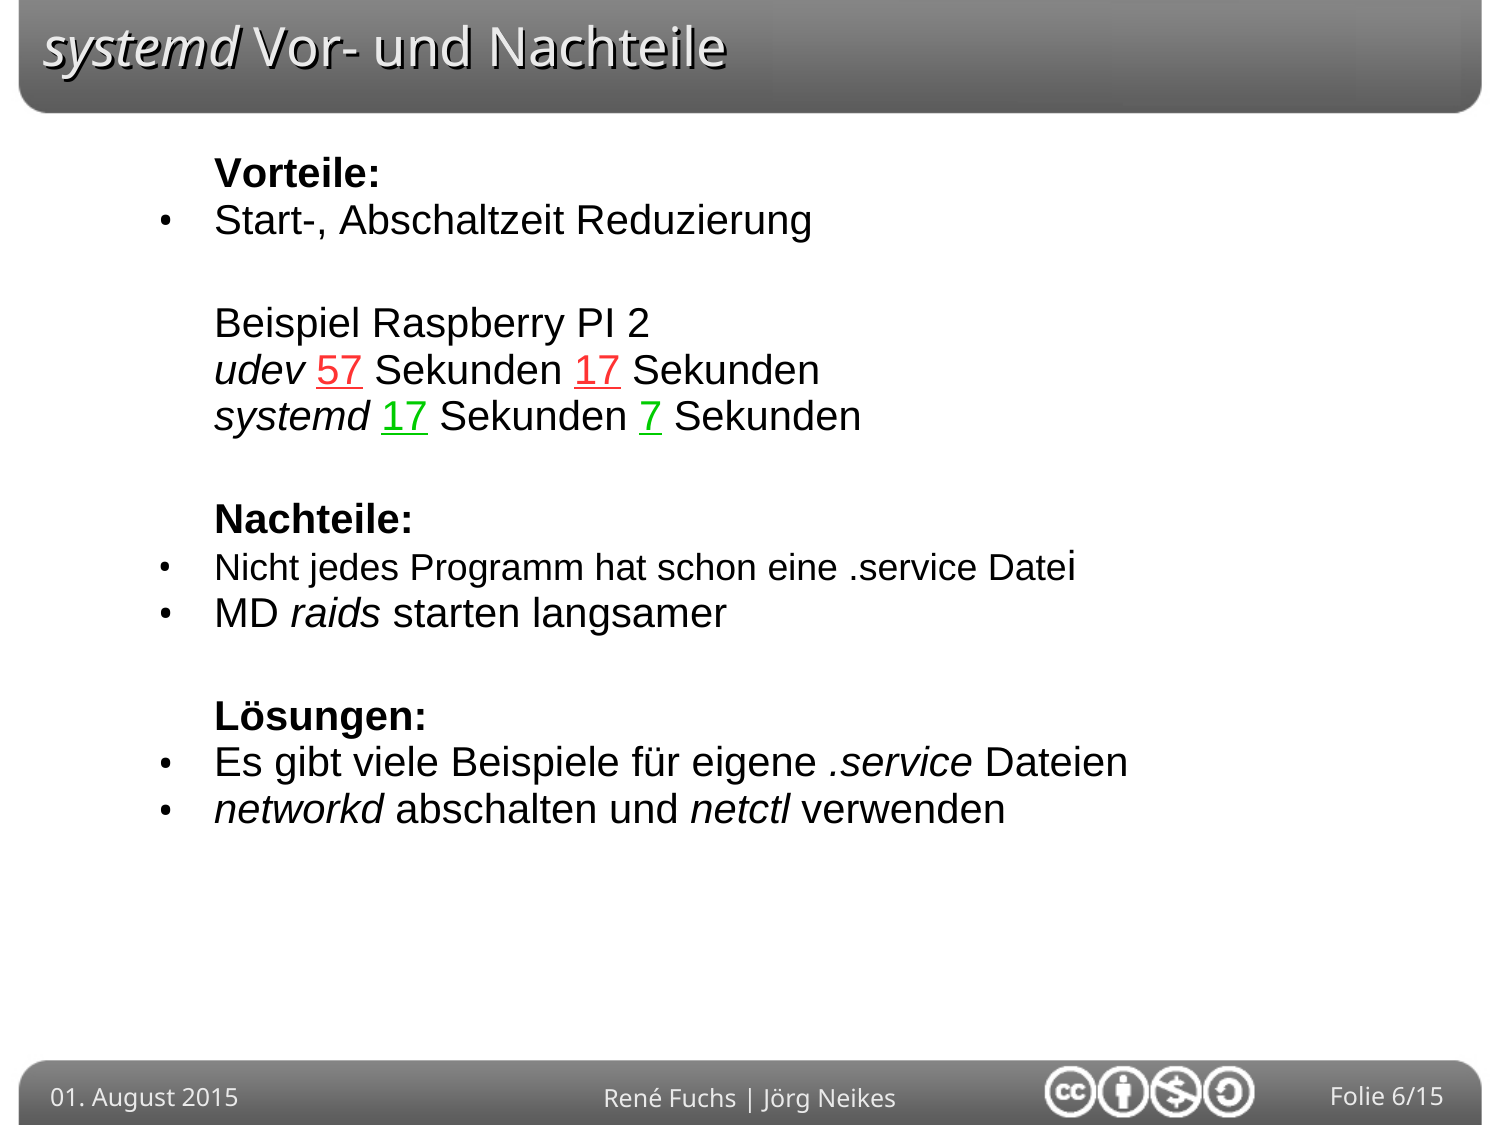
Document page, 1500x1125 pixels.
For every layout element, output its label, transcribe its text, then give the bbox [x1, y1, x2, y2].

title systemd Vor- und Nachteile [43, 0, 1004, 119]
picture [0, 0, 1500, 1125]
text_box Vorteile: Start-, Abschaltzeit Reduzierung Beispiel Raspberry PI 2 udev 57 Sekunden 17 Sekunden systemd 17 Sekunden 7 Sekunden Nachteile: Nicht jedes Programm hat schon eine .service Datei MD raids starten langsamer Lösungen: Es gibt viele Beispiele für eigene .service Dateien networkd abschalten und netctl verwenden [143, 95, 1266, 1012]
